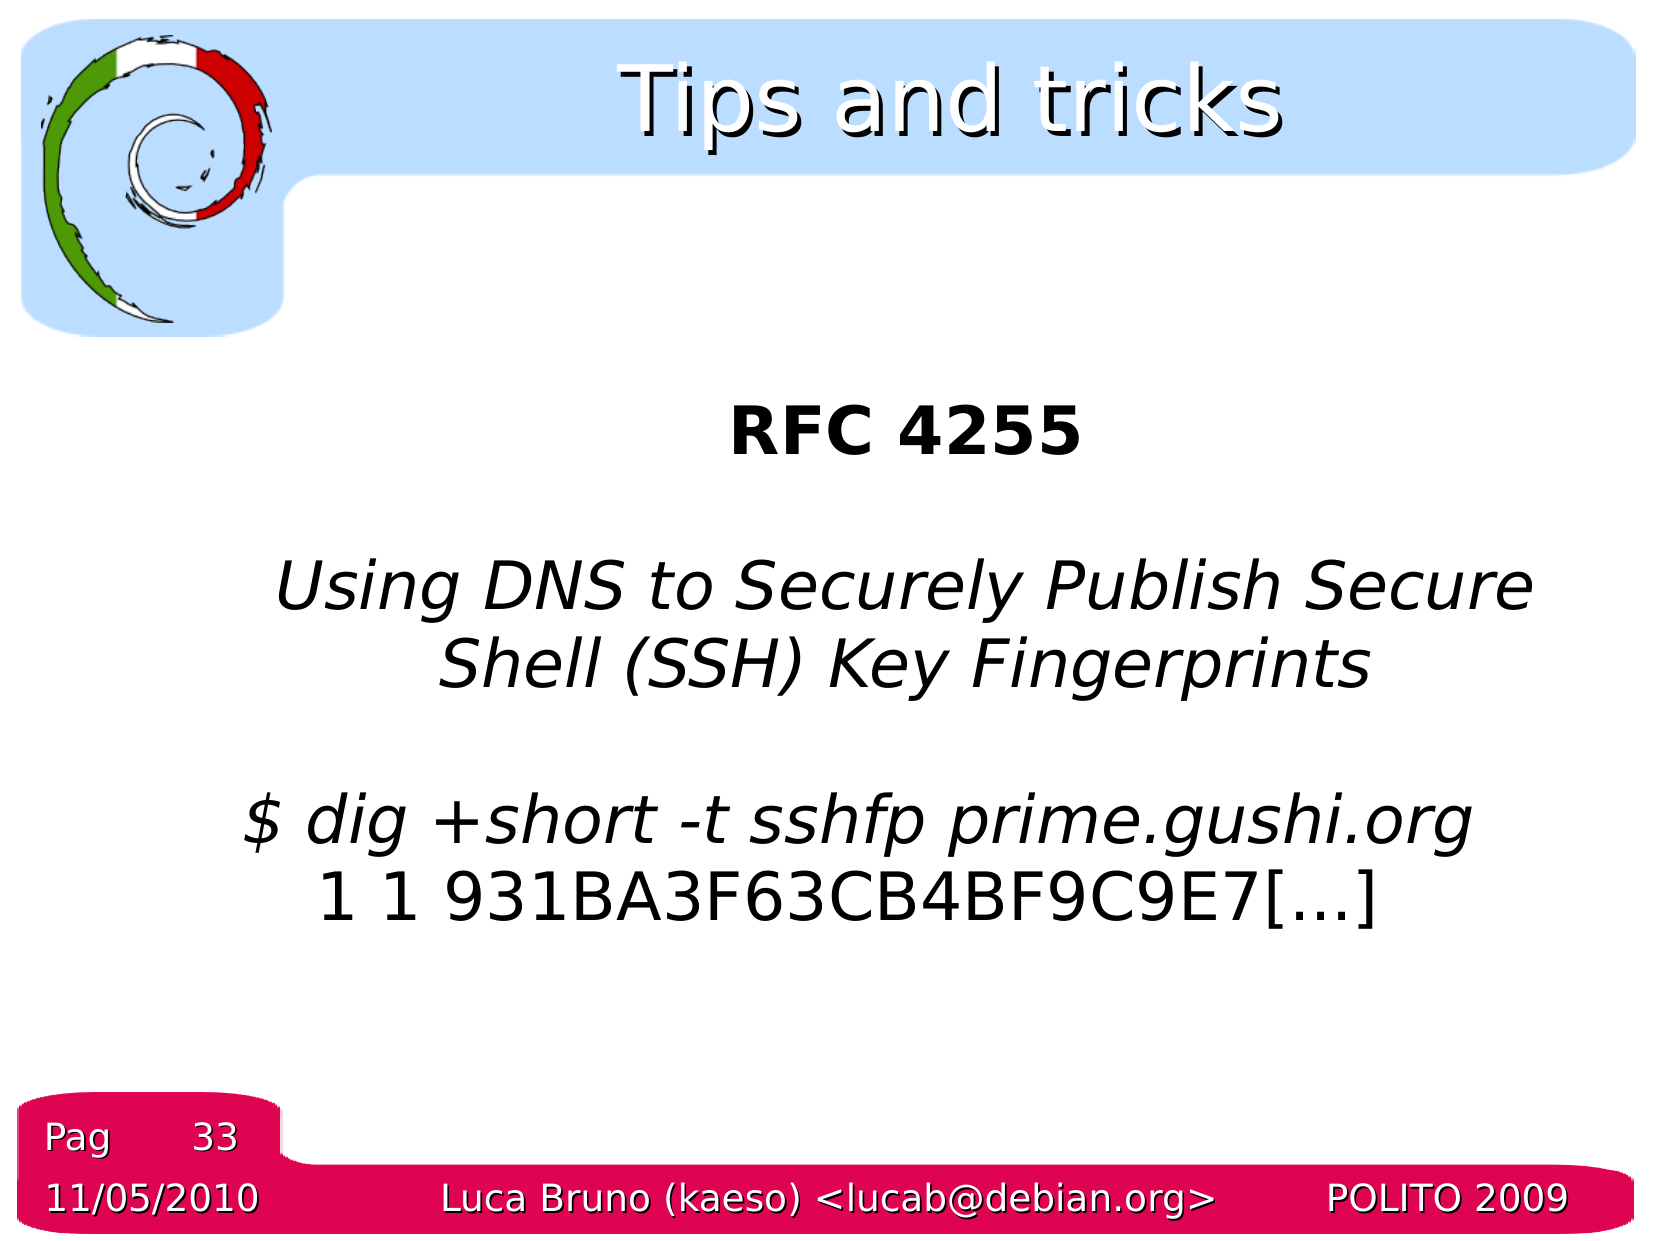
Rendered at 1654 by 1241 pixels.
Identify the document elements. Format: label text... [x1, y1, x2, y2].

picture [284, 1092, 1634, 1234]
text_box Pag <numero> [29, 1108, 415, 1182]
picture [17, 1092, 242, 1234]
text_box Luca Bruno (kaeso) <lucab@debian.org> POLITO 2009 [425, 1169, 1585, 1241]
text_box 11/05/2010 [29, 1182, 284, 1241]
subtitle RFC 4255 Using DNS to Securely Publish Secure Shell (SSH) Key Fingerprints $ dig +short -t sshfp prime.gushi.org 1 1 931BA3F63CB4BF9C9E7[...] [242, 206, 1571, 1123]
picture [21, 19, 1636, 337]
title Tips and tricks [265, 3, 1636, 196]
